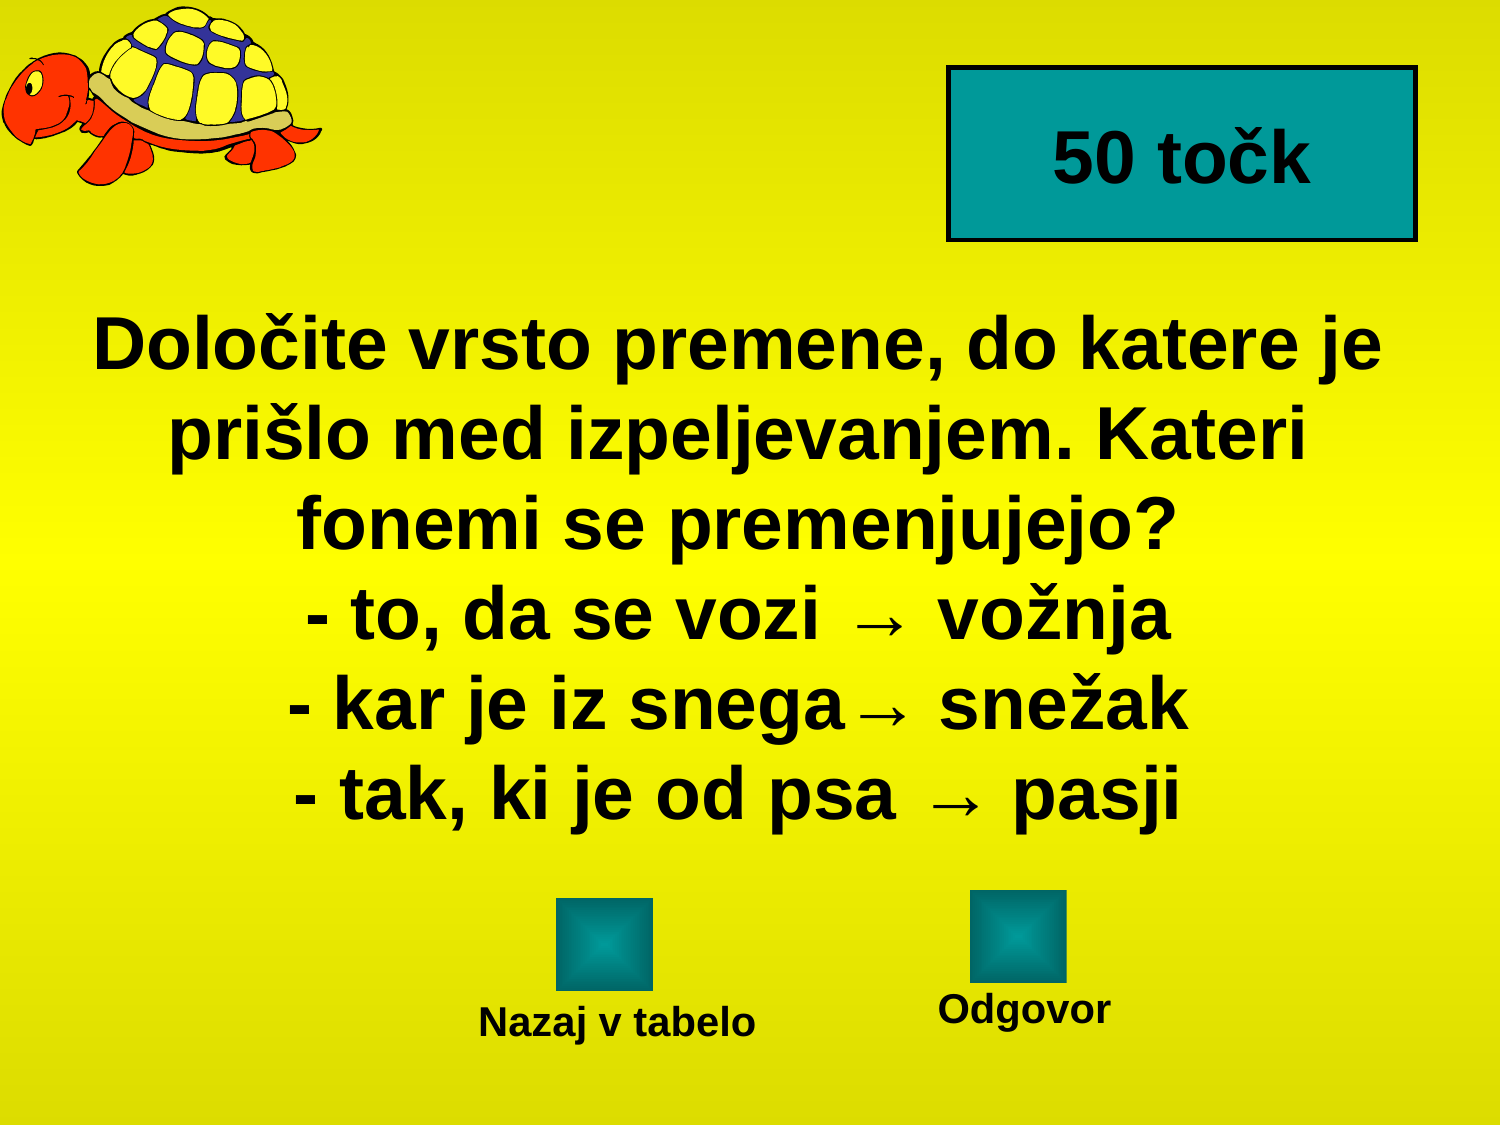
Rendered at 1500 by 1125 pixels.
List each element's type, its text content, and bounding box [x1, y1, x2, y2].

text_box Nazaj v tabelo [443, 987, 792, 1053]
text_box [556, 898, 653, 991]
text_box 50 točk [948, 67, 1416, 241]
text_box Odgovor [879, 974, 1170, 1040]
text_box [970, 890, 1067, 983]
title Določite vrsto premene, do katere je prišlo med izpeljevanjem. Kateri fonemi se premenjujejo? - to, da se vozi → vožnja - kar je iz snega→ snežak - tak, ki je od psa → pasji [71, 323, 1405, 806]
